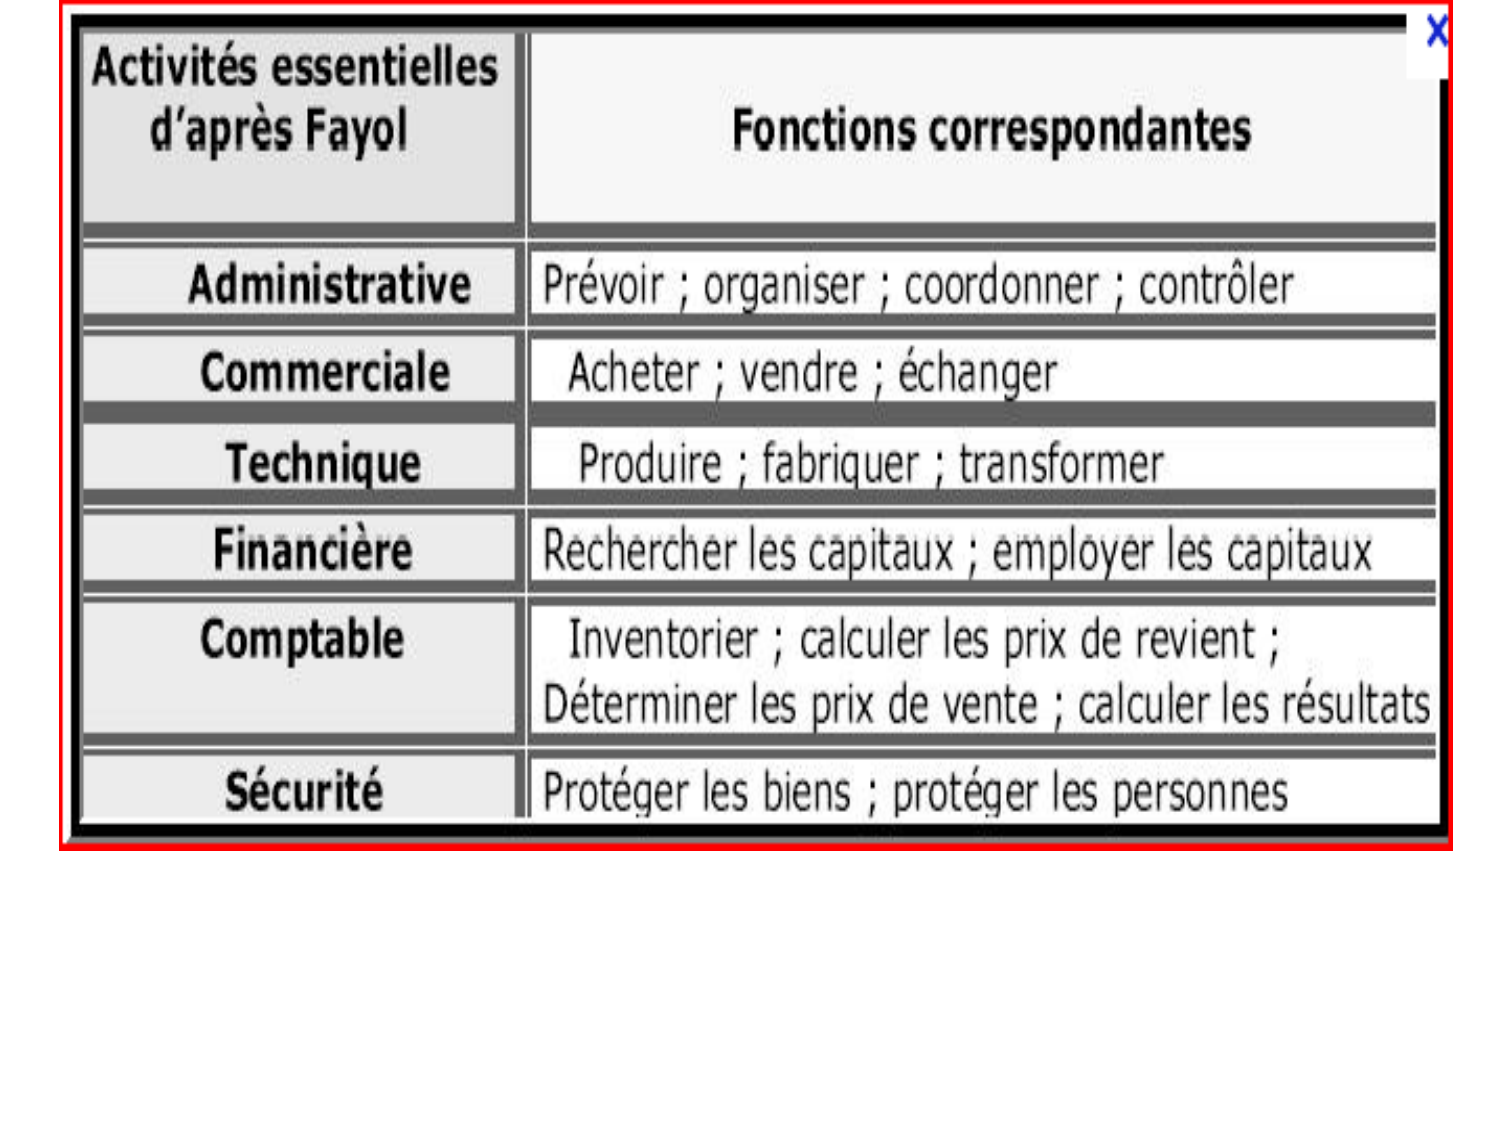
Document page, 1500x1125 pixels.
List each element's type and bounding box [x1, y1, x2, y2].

picture [59, 0, 1453, 851]
